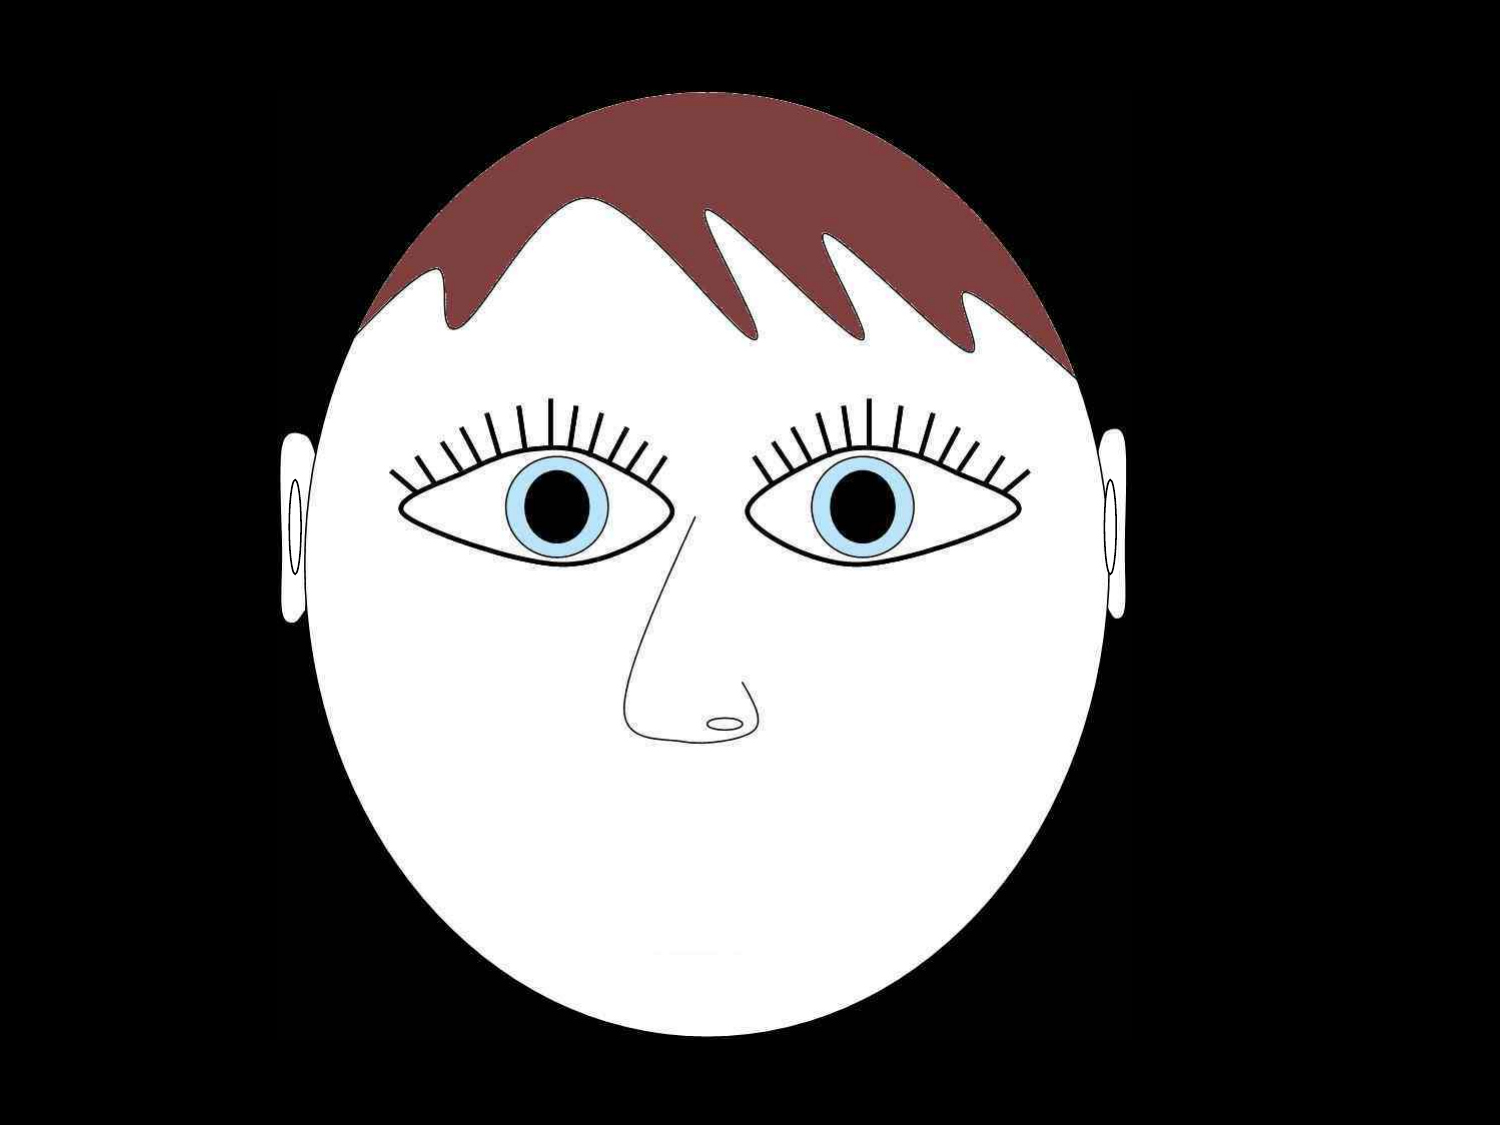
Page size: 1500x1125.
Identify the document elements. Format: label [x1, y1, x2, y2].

picture [277, 90, 1132, 1040]
text_box [289, 479, 302, 575]
text_box [1104, 479, 1117, 575]
